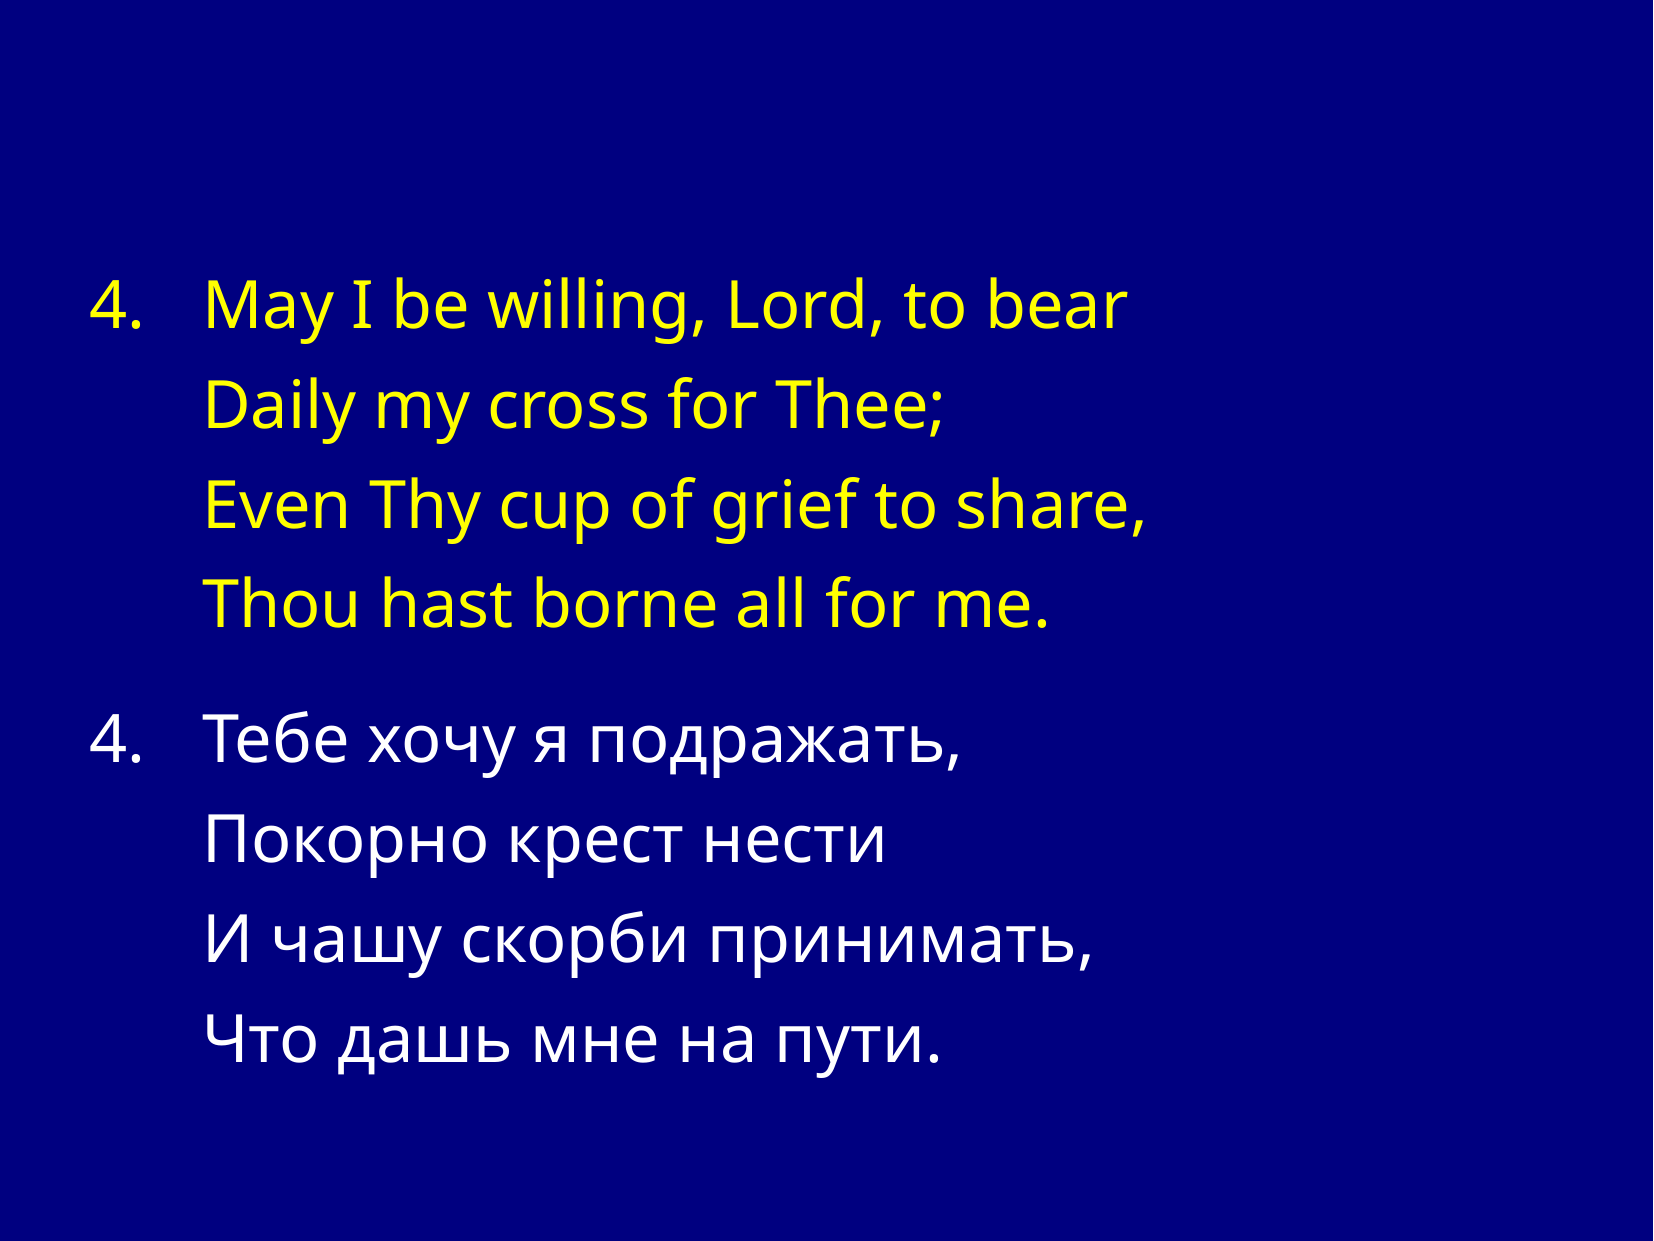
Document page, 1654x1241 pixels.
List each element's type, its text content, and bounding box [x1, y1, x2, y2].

text_box 4. May I be willing, Lord, to bear Daily my cross for Thee; Even Thy cup of grief to share, Thou hast borne all for me. [75, 150, 1576, 638]
text_box 4. Тебе хочу я подражать, Покорно крест нести И чашу скорби принимать, Что дашь мне на пути. [75, 675, 1576, 1163]
